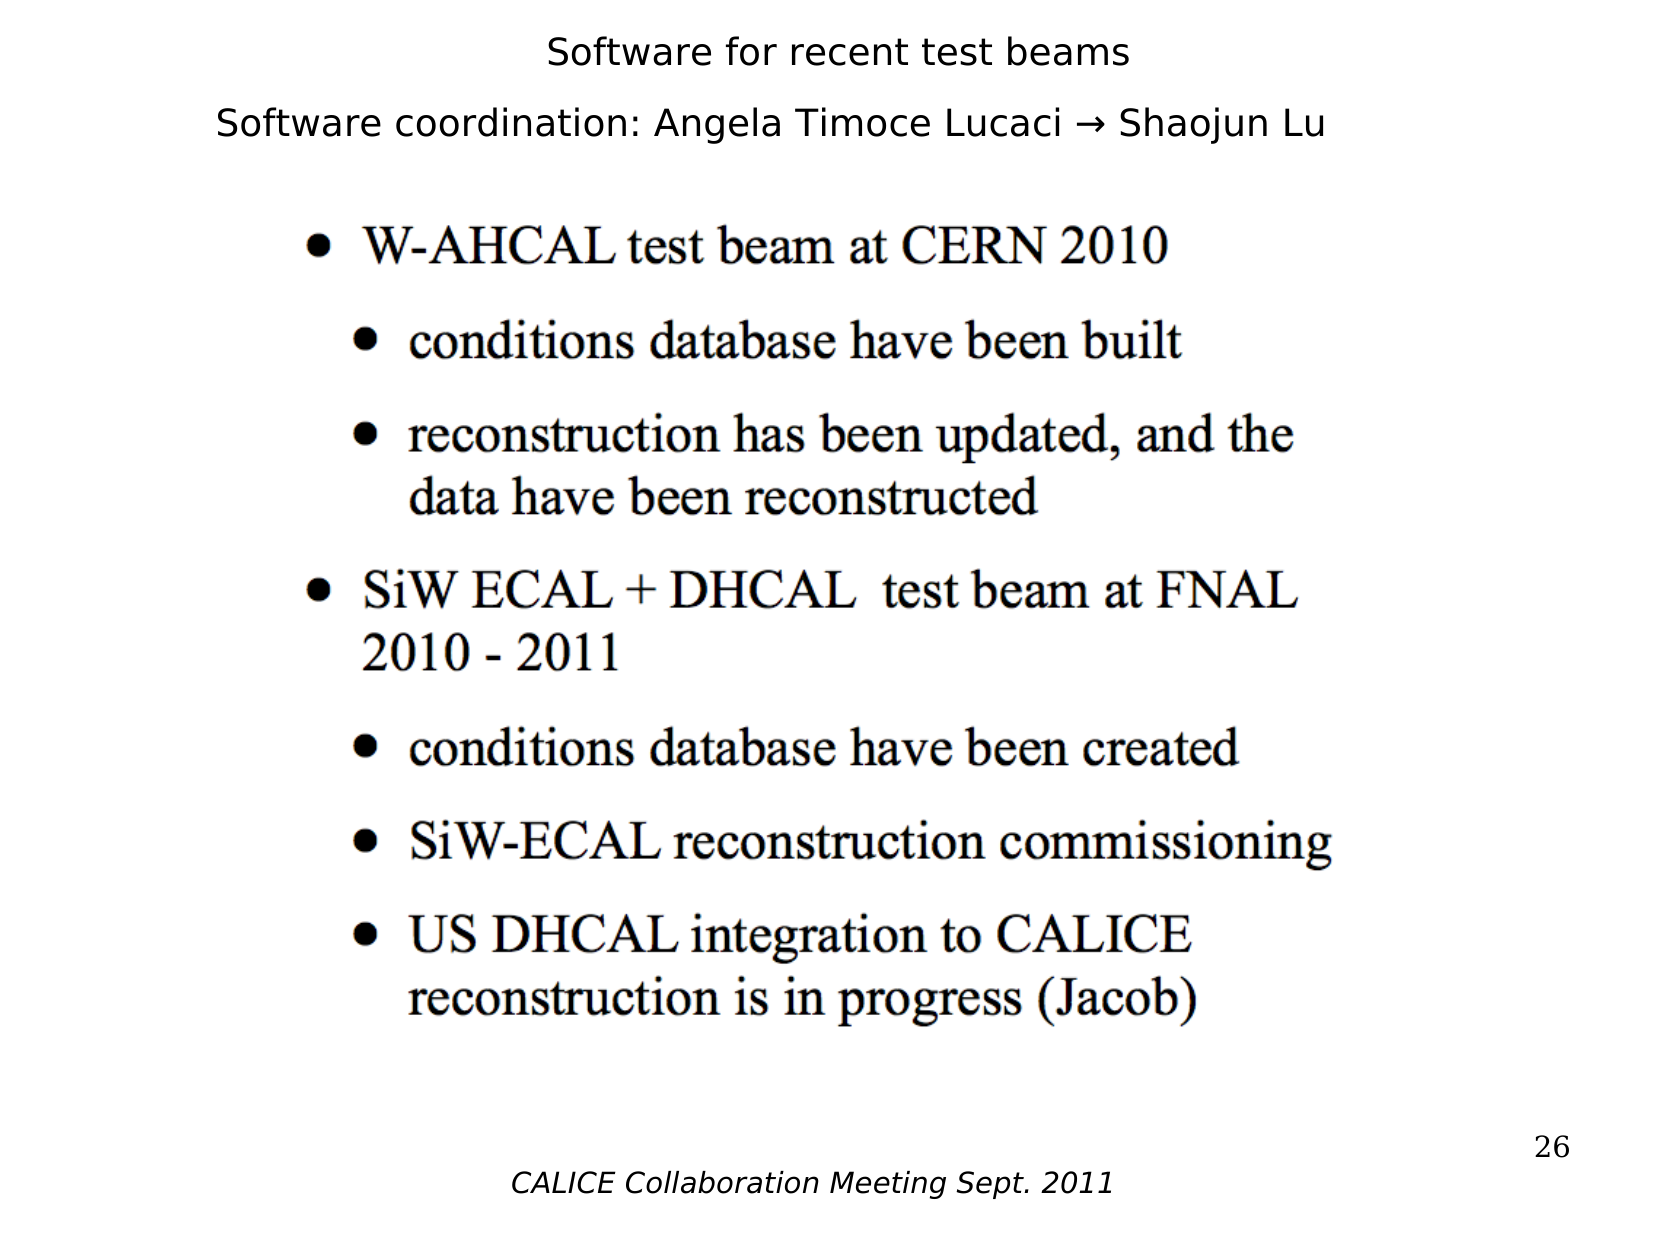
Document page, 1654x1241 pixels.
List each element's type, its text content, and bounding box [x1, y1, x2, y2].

text_box Software coordination: Angela Timoce Lucaci → Shaojun Lu [200, 94, 1337, 153]
text_box Software for recent test beams [531, 23, 1144, 82]
picture [228, 211, 1429, 1066]
